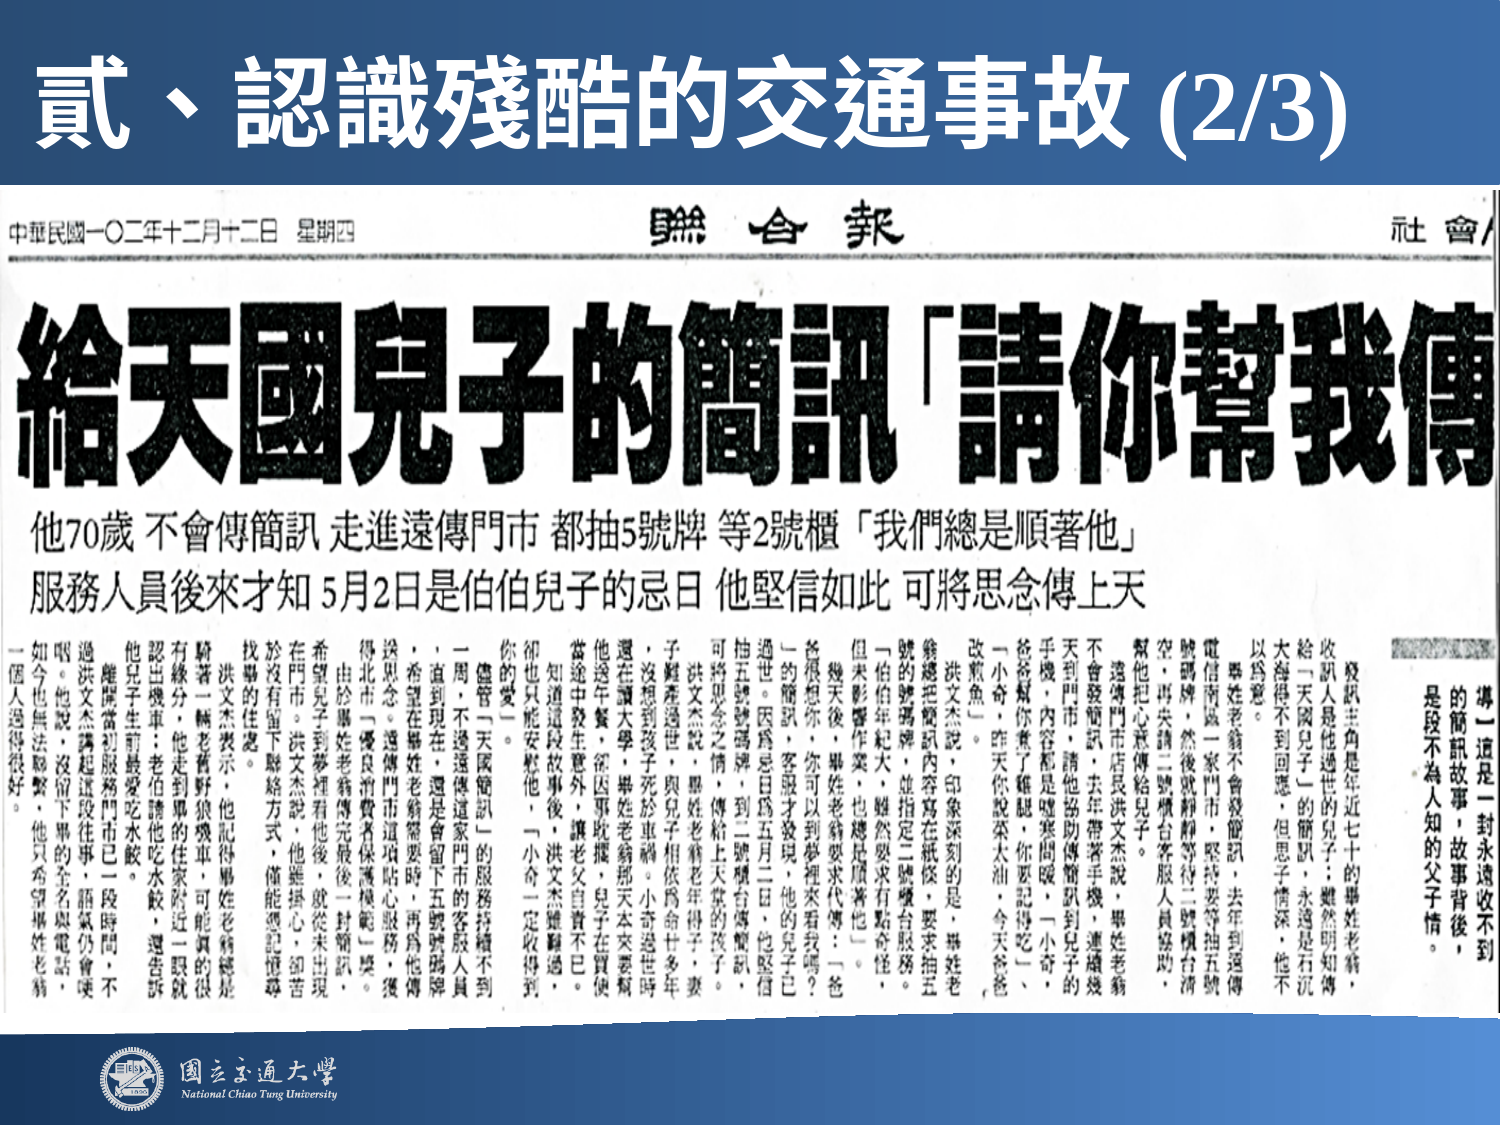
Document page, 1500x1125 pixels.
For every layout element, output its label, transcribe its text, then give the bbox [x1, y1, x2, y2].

picture [0, 190, 1500, 1013]
title 貳、認識殘酷的交通事故(2/3) [17, 31, 1483, 171]
